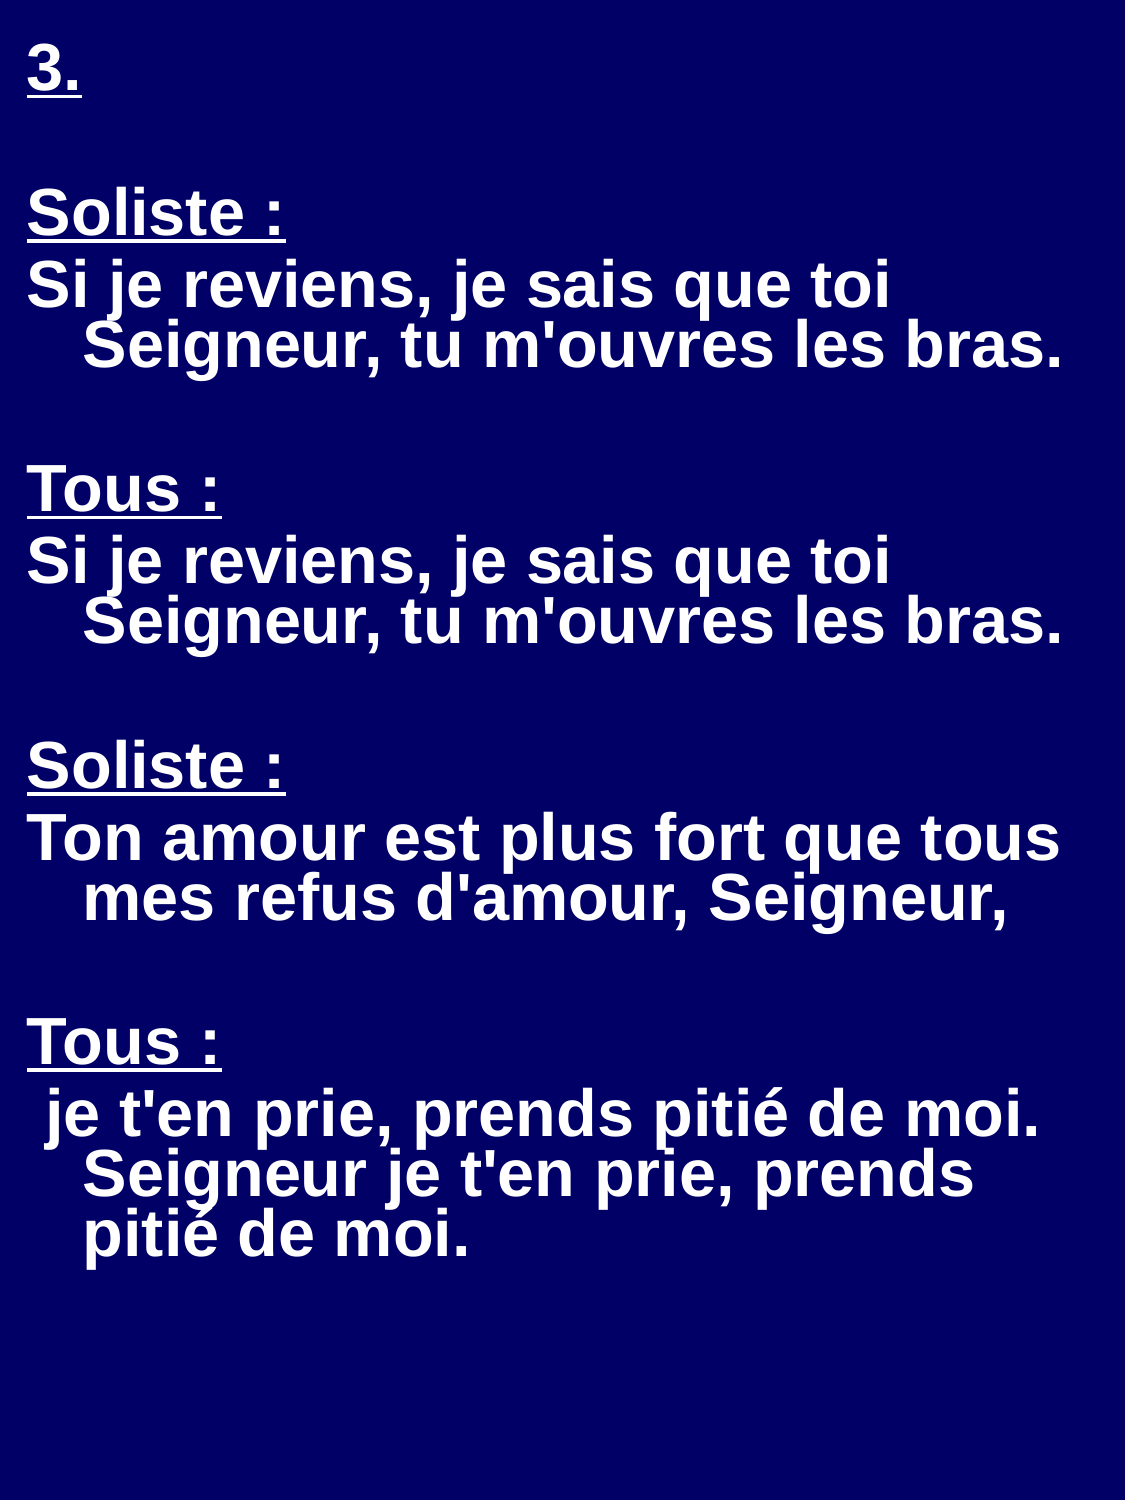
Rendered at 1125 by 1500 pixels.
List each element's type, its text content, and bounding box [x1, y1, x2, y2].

text_box 3. Soliste : Si je reviens, je sais que toi Seigneur, tu m'ouvres les bras. Tous : Si je reviens, je sais que toi Seigneur, tu m'ouvres les bras. Soliste : Ton amour est plus fort que tous mes refus d'amour, Seigneur, Tous : je t'en prie, prends pitié de moi. Seigneur je t'en prie, prends pitié de moi. [11, 35, 1110, 1441]
